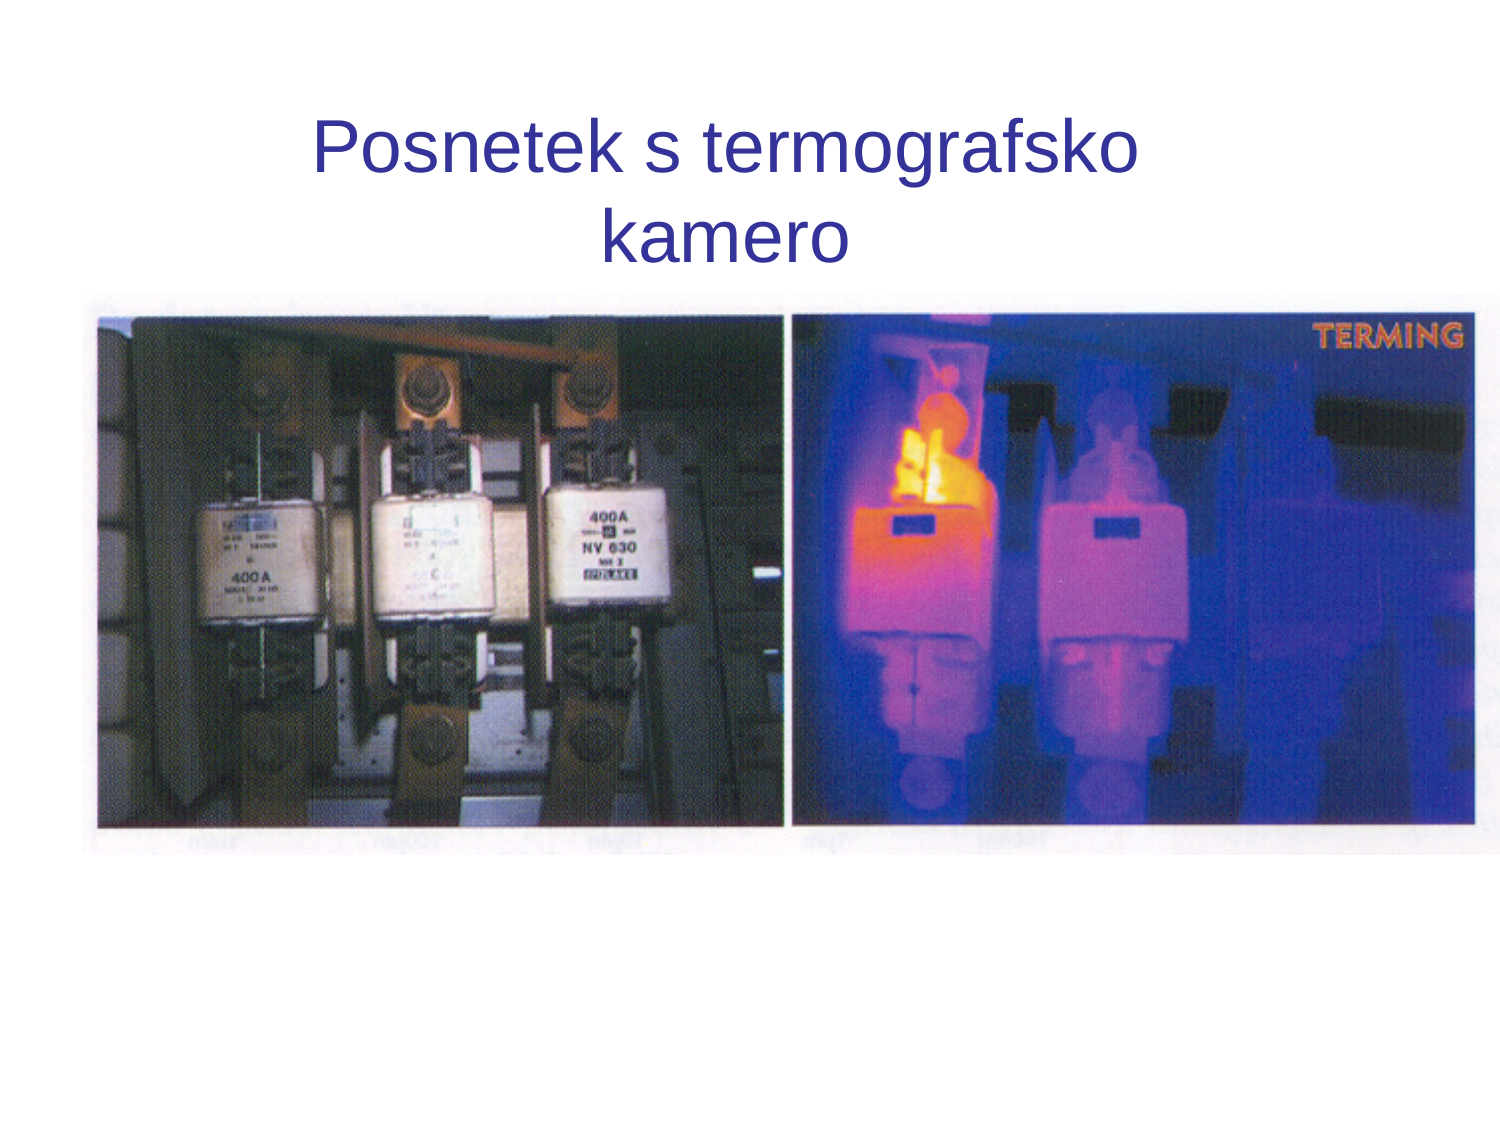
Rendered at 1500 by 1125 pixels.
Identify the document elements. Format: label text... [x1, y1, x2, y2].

text_box [82, 293, 1500, 855]
subtitle Posnetek s termografsko kamero [183, 90, 1234, 293]
